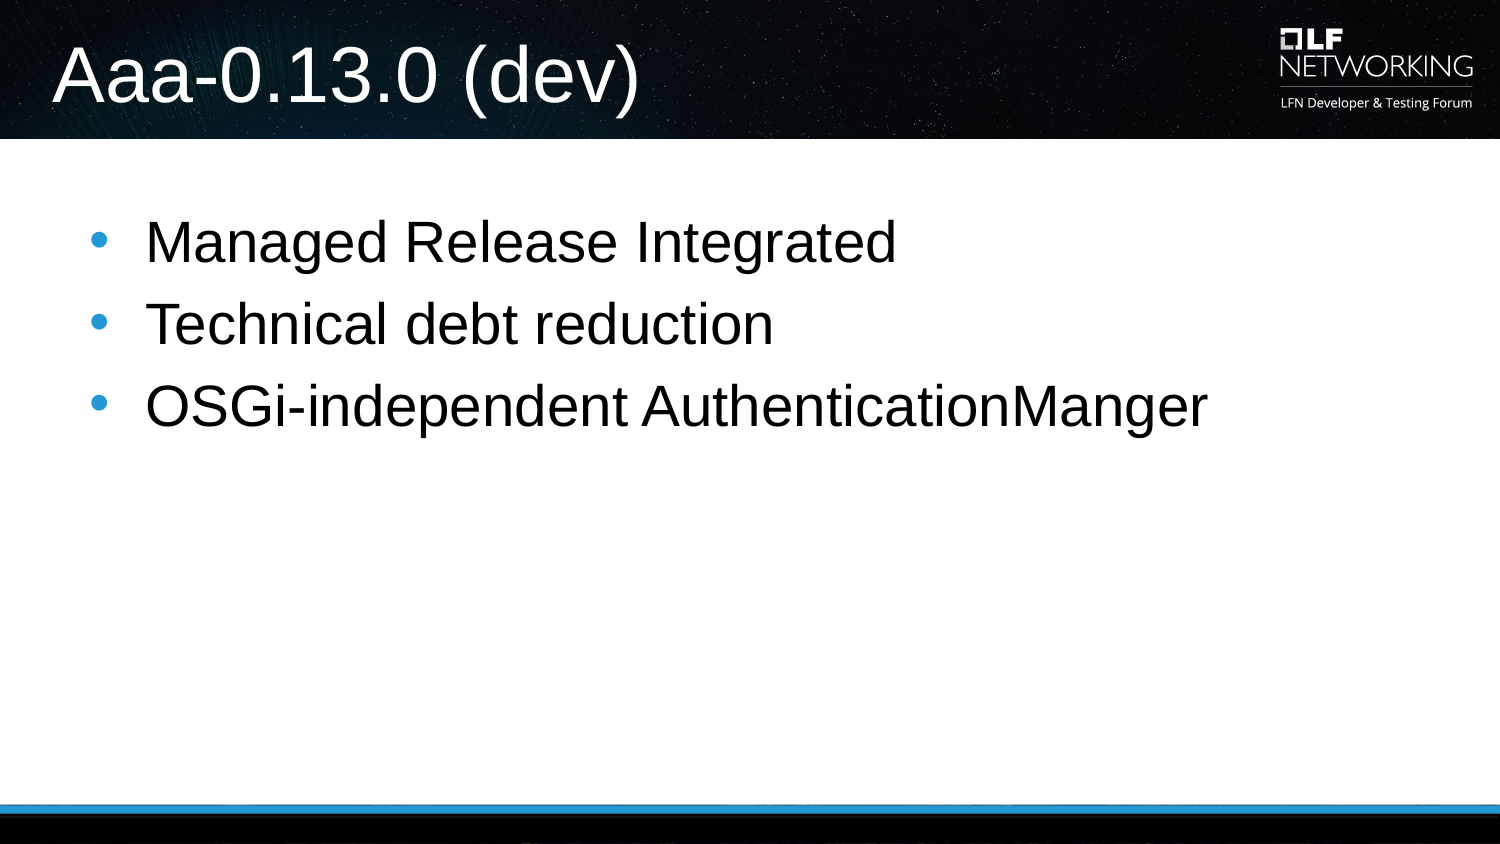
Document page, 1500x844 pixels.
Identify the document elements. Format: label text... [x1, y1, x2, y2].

title Aaa-0.13.0 (dev) [37, 5, 1414, 137]
picture [0, 0, 1500, 139]
list Managed Release Integrated Technical debt reduction OSGi-independent AuthenticationManger [74, 196, 1269, 754]
